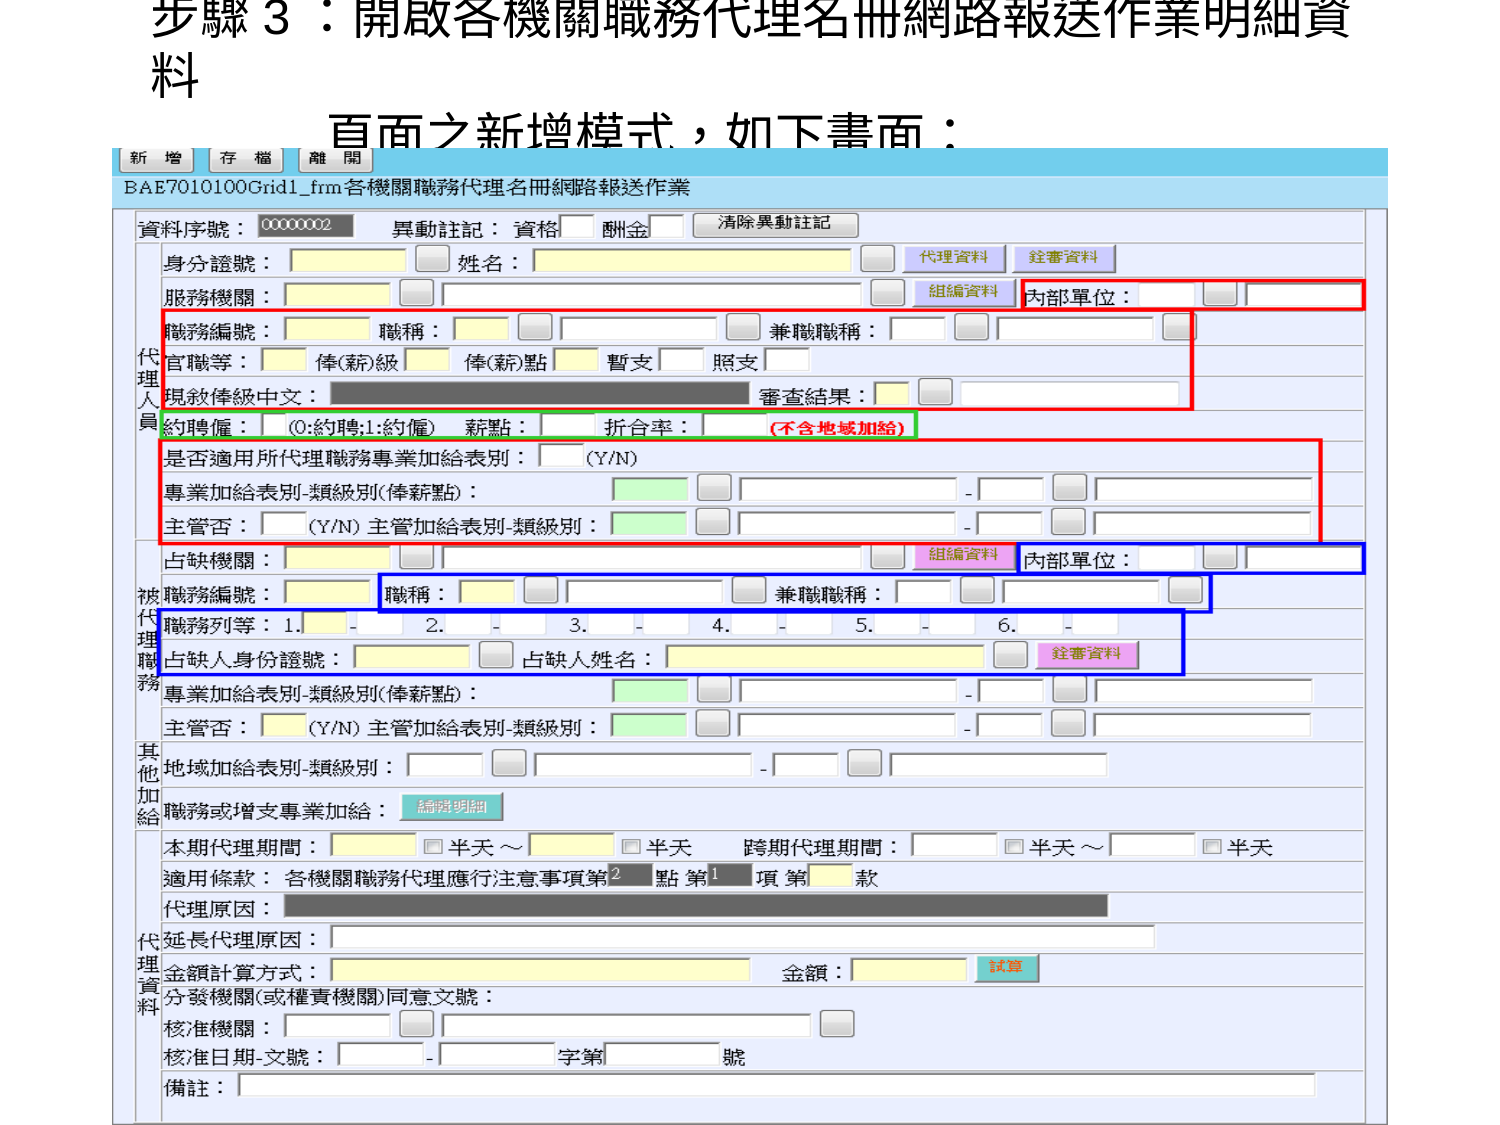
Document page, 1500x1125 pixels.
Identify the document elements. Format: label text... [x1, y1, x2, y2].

picture [112, 148, 1388, 1125]
title 步驟3：開啟各機關職務代理名冊網路報送作業明細資料 頁面之新增模式，如下畫面： [135, 0, 1411, 149]
